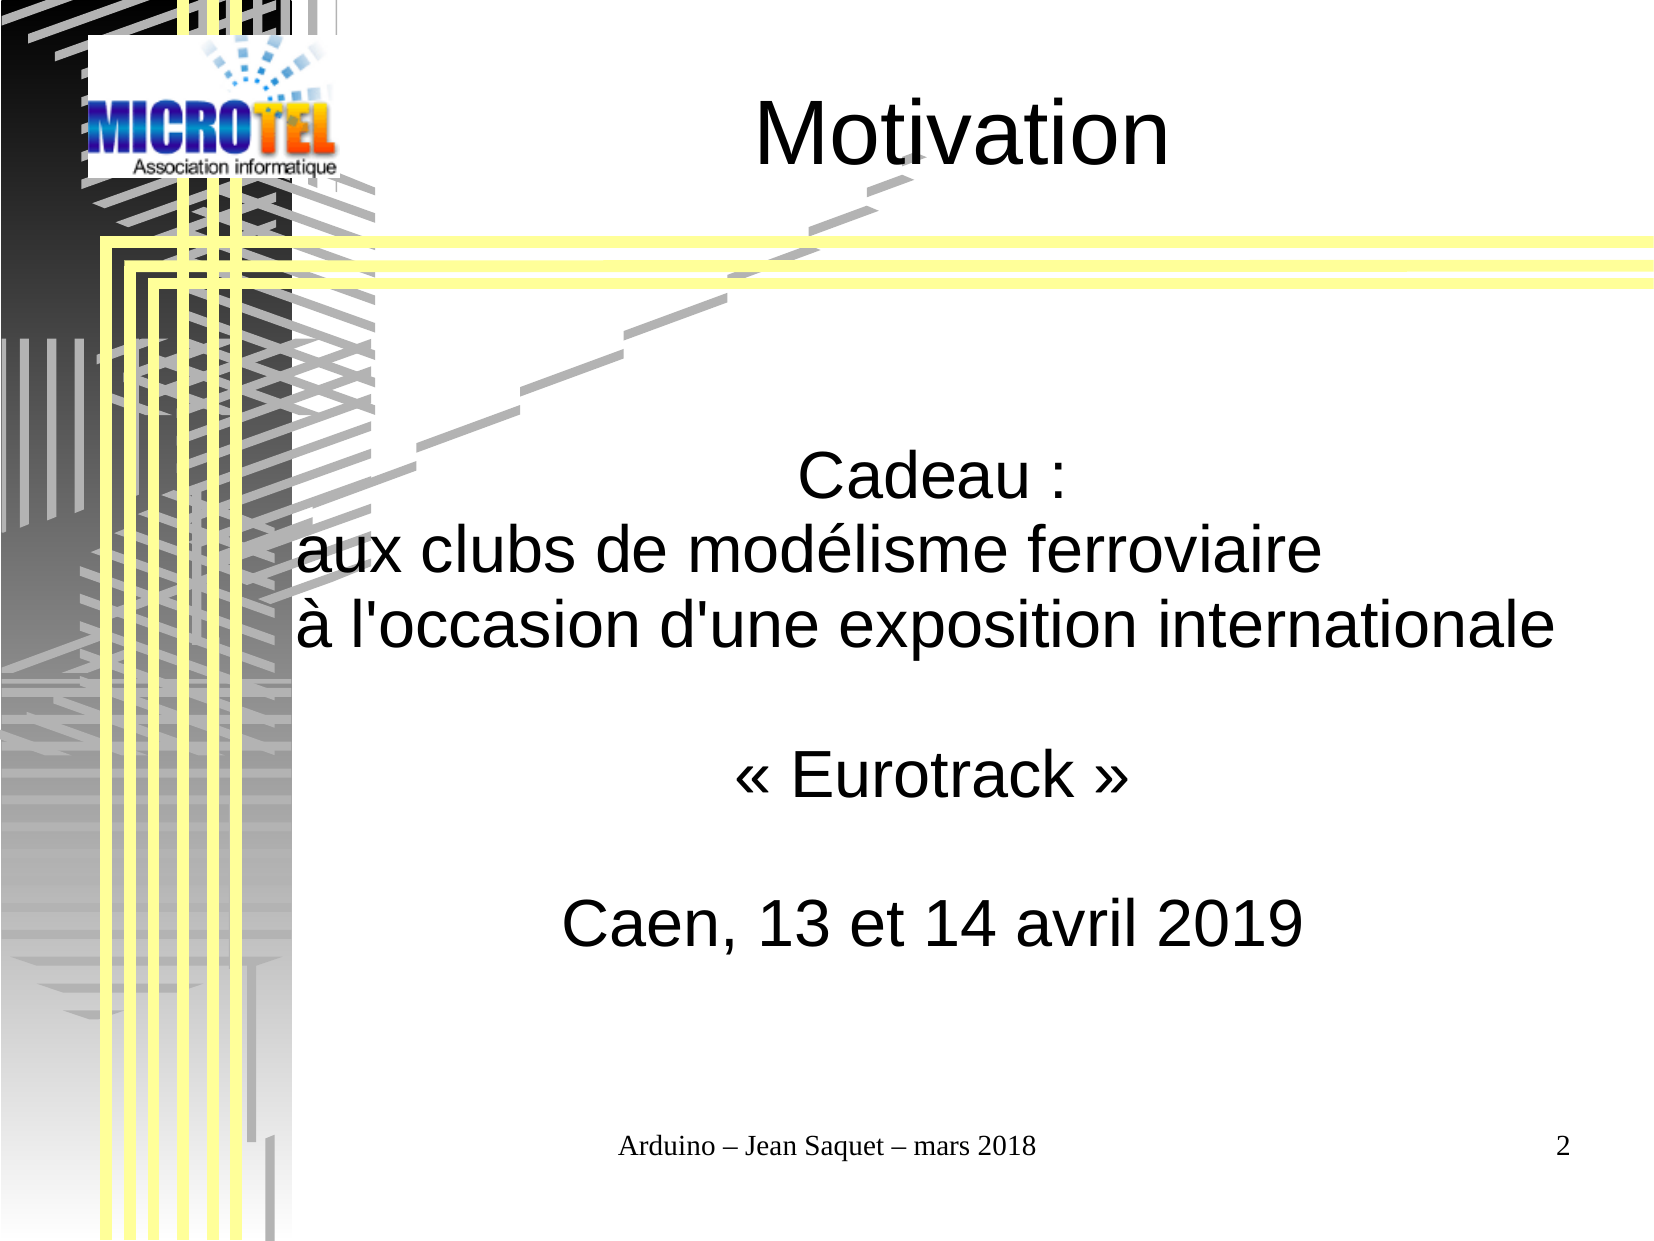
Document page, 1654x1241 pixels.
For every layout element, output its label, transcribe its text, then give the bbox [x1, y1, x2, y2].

picture [88, 35, 340, 178]
title Motivation [354, 29, 1571, 237]
subtitle Cadeau : aux clubs de modélisme ferroviaire à l'occasion d'une exposition internationale « Eurotrack » Caen, 13 et 14 avril 2019 [295, 290, 1571, 1109]
